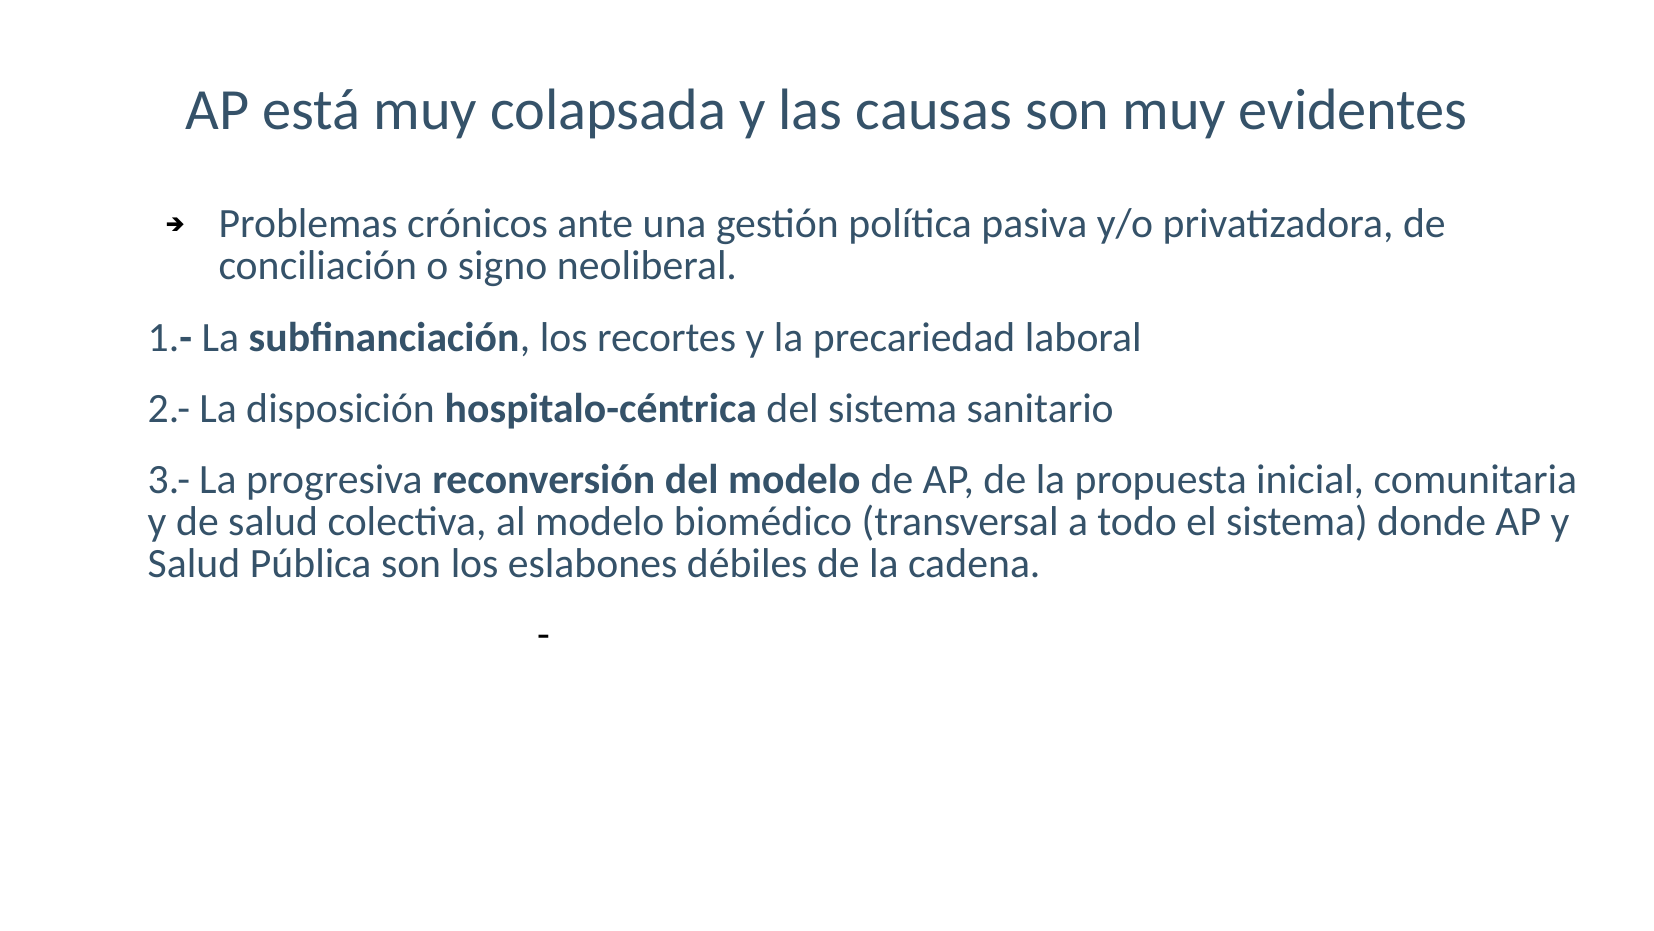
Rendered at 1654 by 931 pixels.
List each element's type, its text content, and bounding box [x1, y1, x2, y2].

title AP está muy colapsada y las causas son muy evidentes [82, 37, 1571, 193]
list Problemas crónicos ante una gestión política pasiva y/o privatizadora, de conciliación o signo neoliberal. 1.- La subfinanciación, los recortes y la precariedad laboral 2.- La disposición hospitalo-céntrica del sistema sanitario 3.- La progresiva reconversión del modelo de AP, de la propuesta inicial, comunitaria y de salud colectiva, al modelo biomédico (transversal a todo el sistema) donde AP y Salud Pública son los eslabones débiles de la cadena. - [147, 206, 1592, 874]
